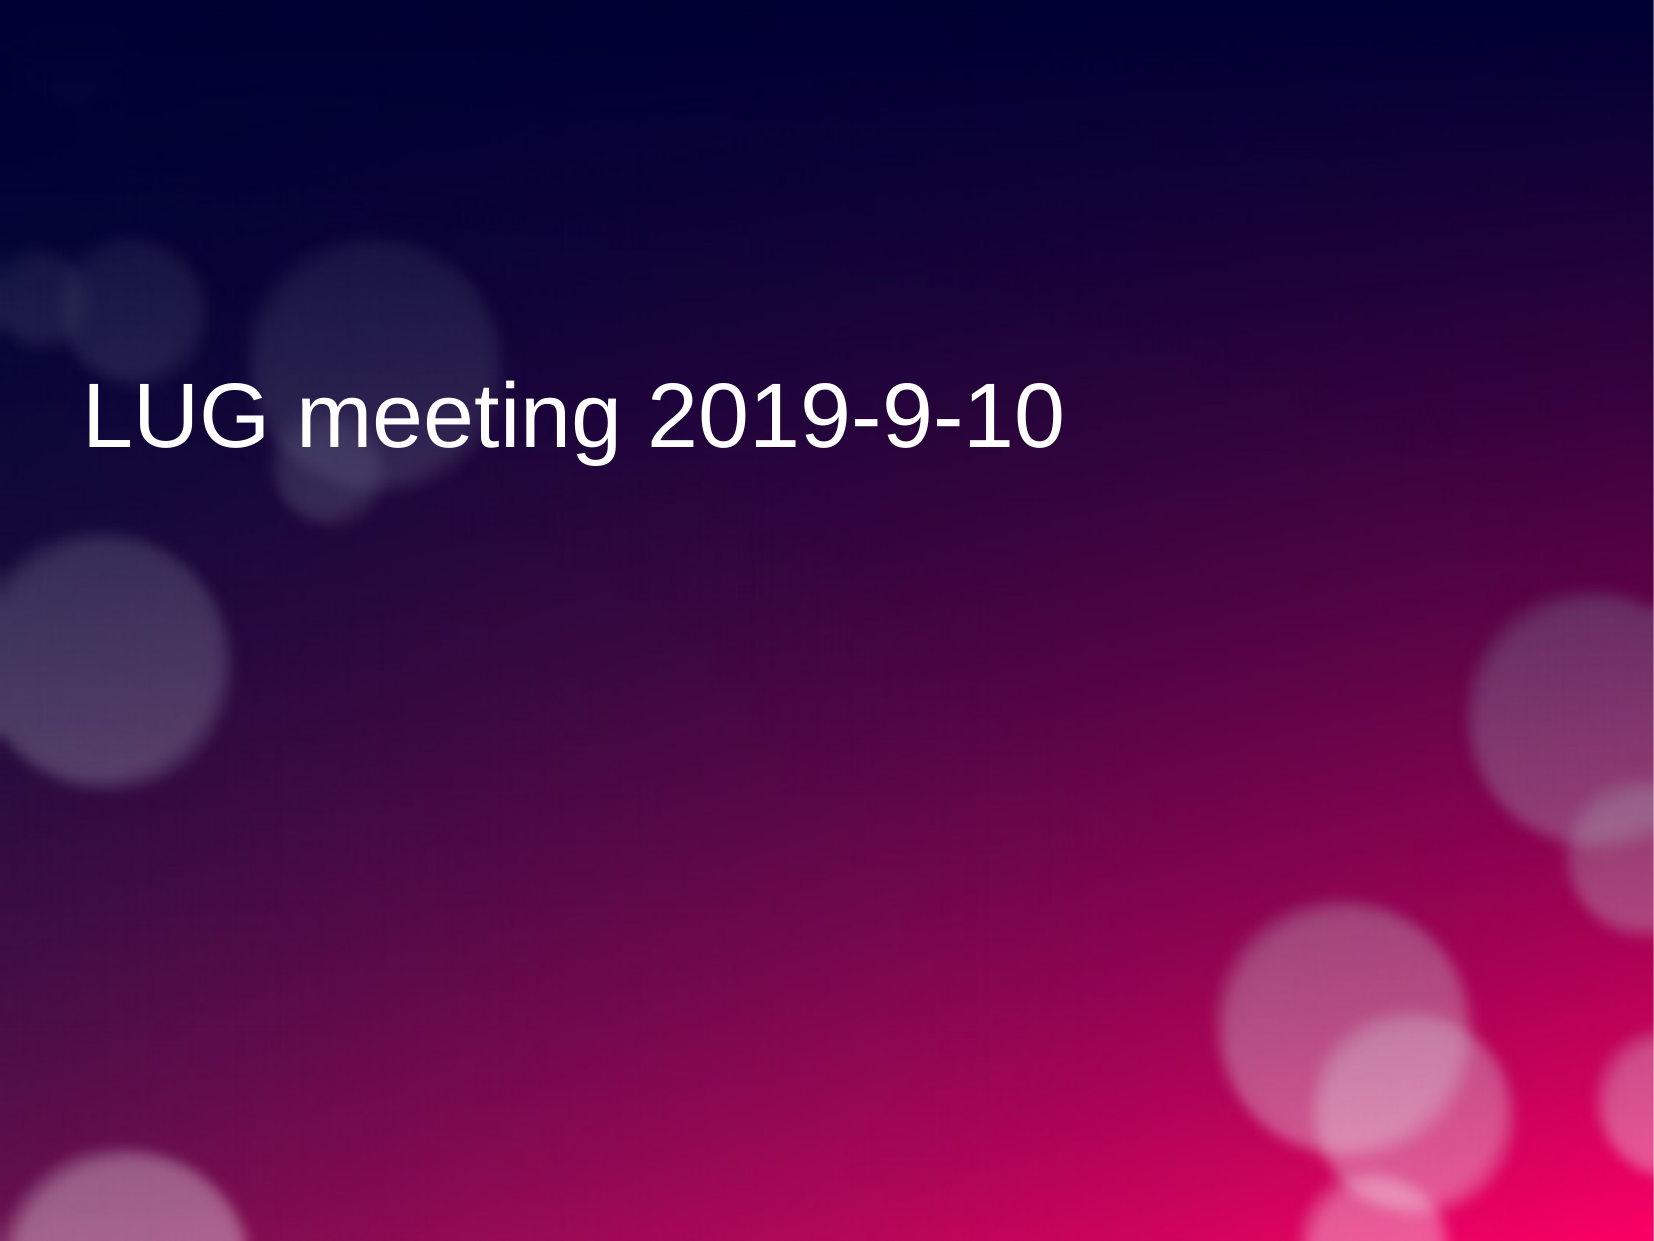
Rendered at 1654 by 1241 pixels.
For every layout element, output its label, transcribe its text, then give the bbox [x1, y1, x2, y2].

picture [0, 0, 1654, 1241]
title LUG meeting 2019-9-10 [82, 312, 1571, 520]
